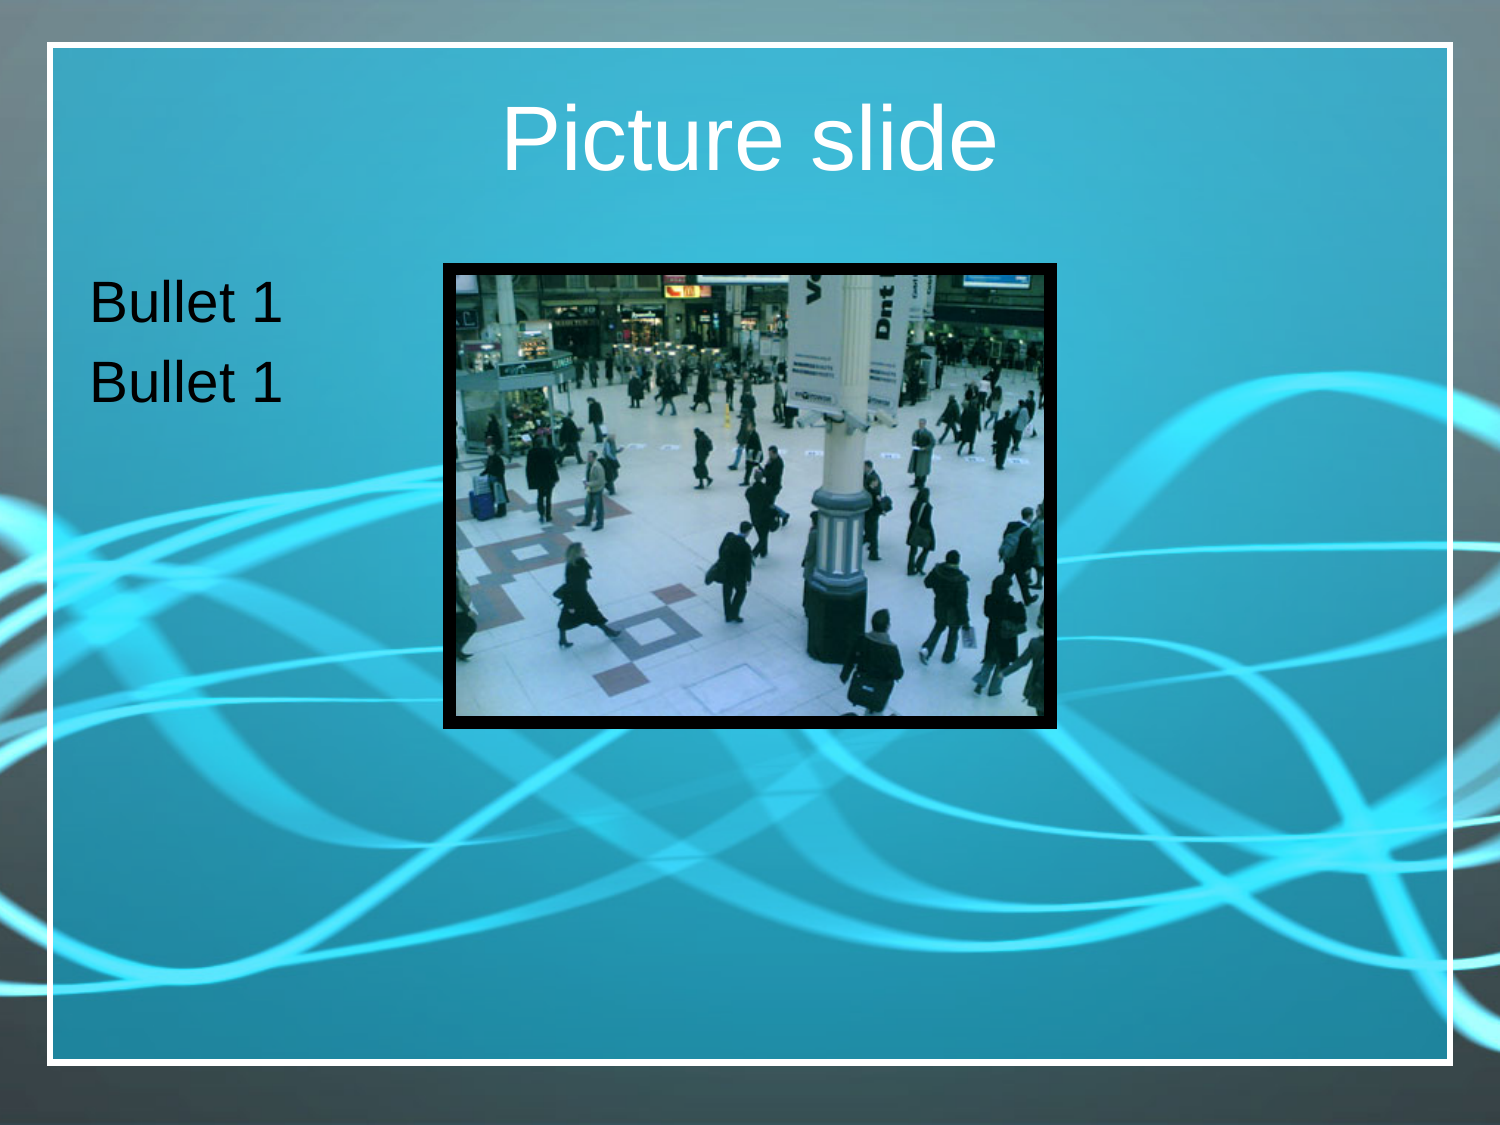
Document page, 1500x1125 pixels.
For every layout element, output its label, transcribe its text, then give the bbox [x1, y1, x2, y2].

title Picture slide [75, 45, 1426, 233]
picture [0, 0, 1500, 1125]
list Bullet 1 Bullet 1 [74, 262, 737, 870]
